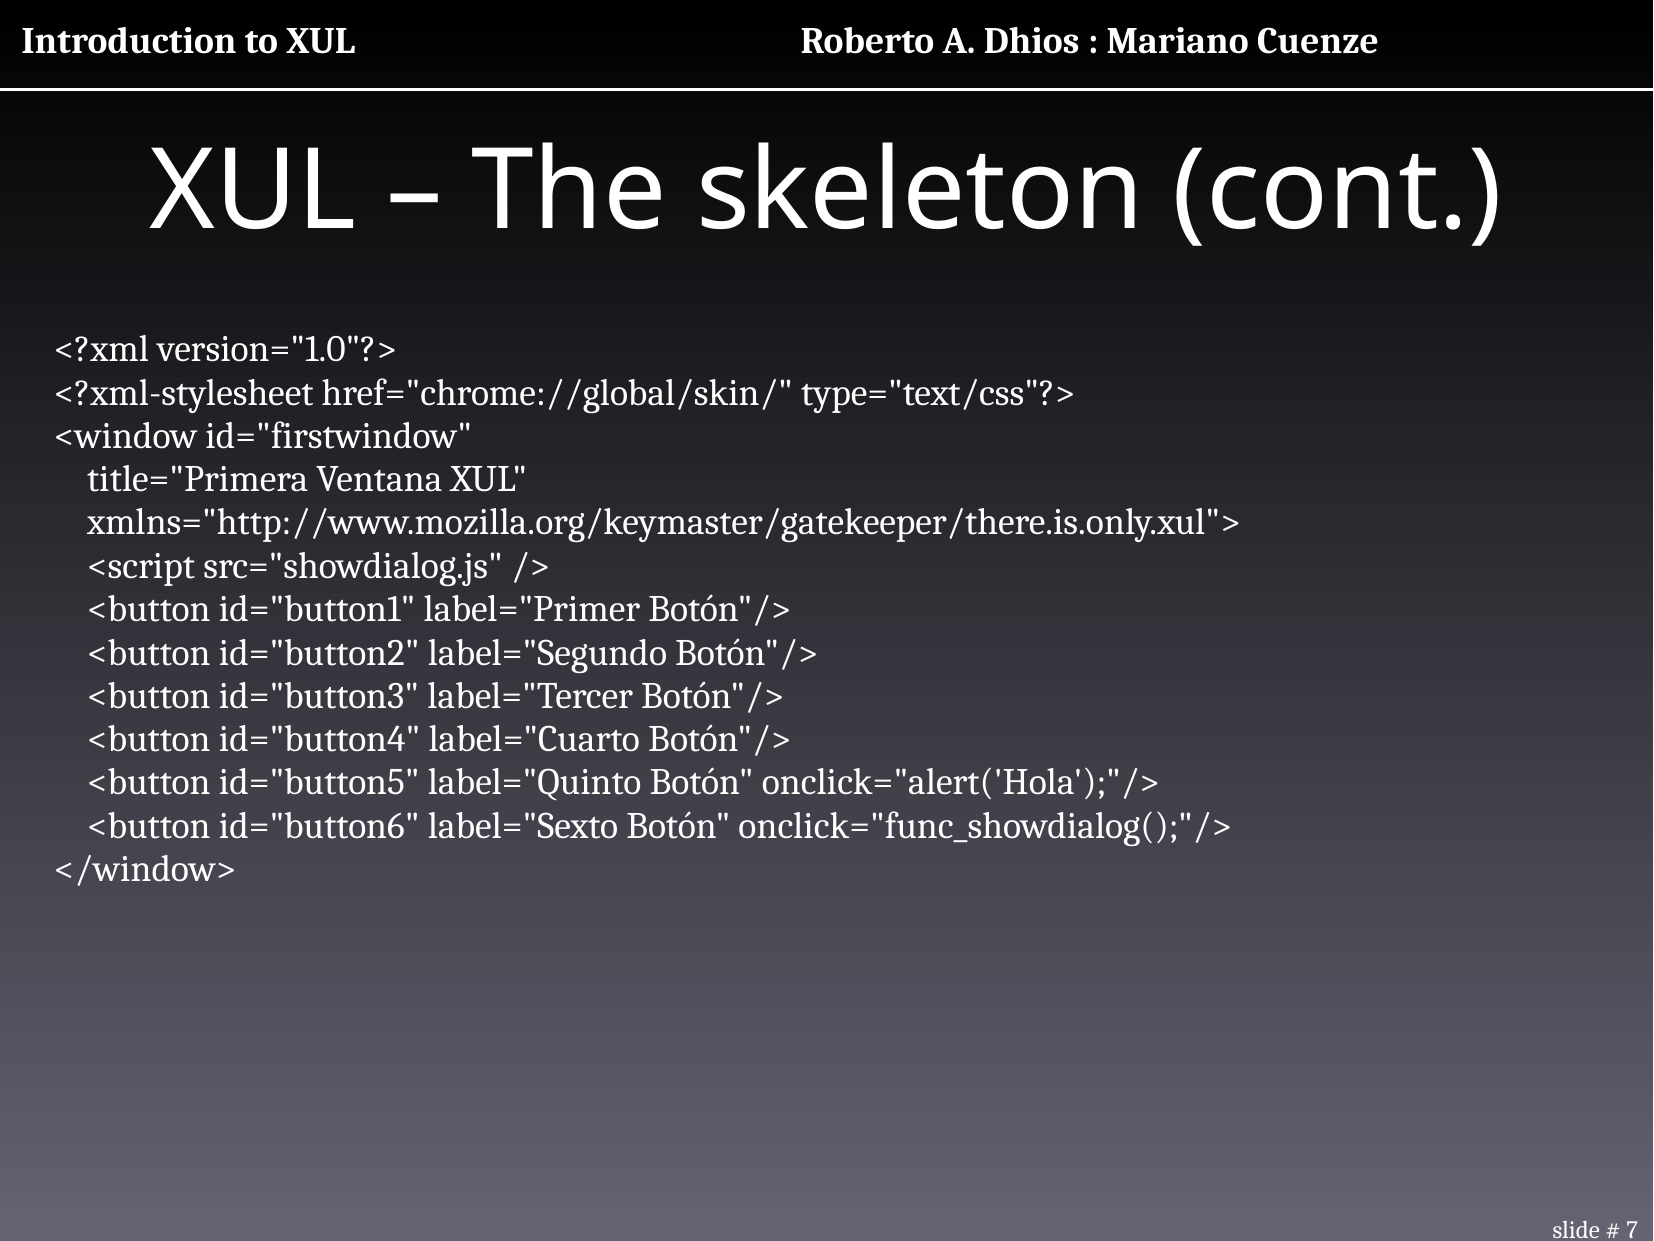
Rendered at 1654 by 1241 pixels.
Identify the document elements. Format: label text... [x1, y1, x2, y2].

text_box Introduction to XUL Roberto A. Dhios : Mariano Cuenze [6, 12, 1653, 71]
text_box <?xml version="1.0"?> <?xml-stylesheet href="chrome://global/skin/" type="text/css"?> <window id="firstwindow" title="Primera Ventana XUL" xmlns="http://www.mozilla.org/keymaster/gatekeeper/there.is.only.xul"> <script src="showdialog.js" /> <button id="button1" label="Primer Botón"/> <button id="button2" label="Segundo Botón"/> <button id="button3" label="Tercer Botón"/> <button id="button4" label="Cuarto Botón"/> <button id="button5" label="Quinto Botón" onclick="alert('Hola');"/> <button id="button6" label="Sexto Botón" onclick="func_showdialog();"/> </window> [39, 320, 1625, 945]
title XUL – The skeleton (cont.) [29, 91, 1625, 281]
